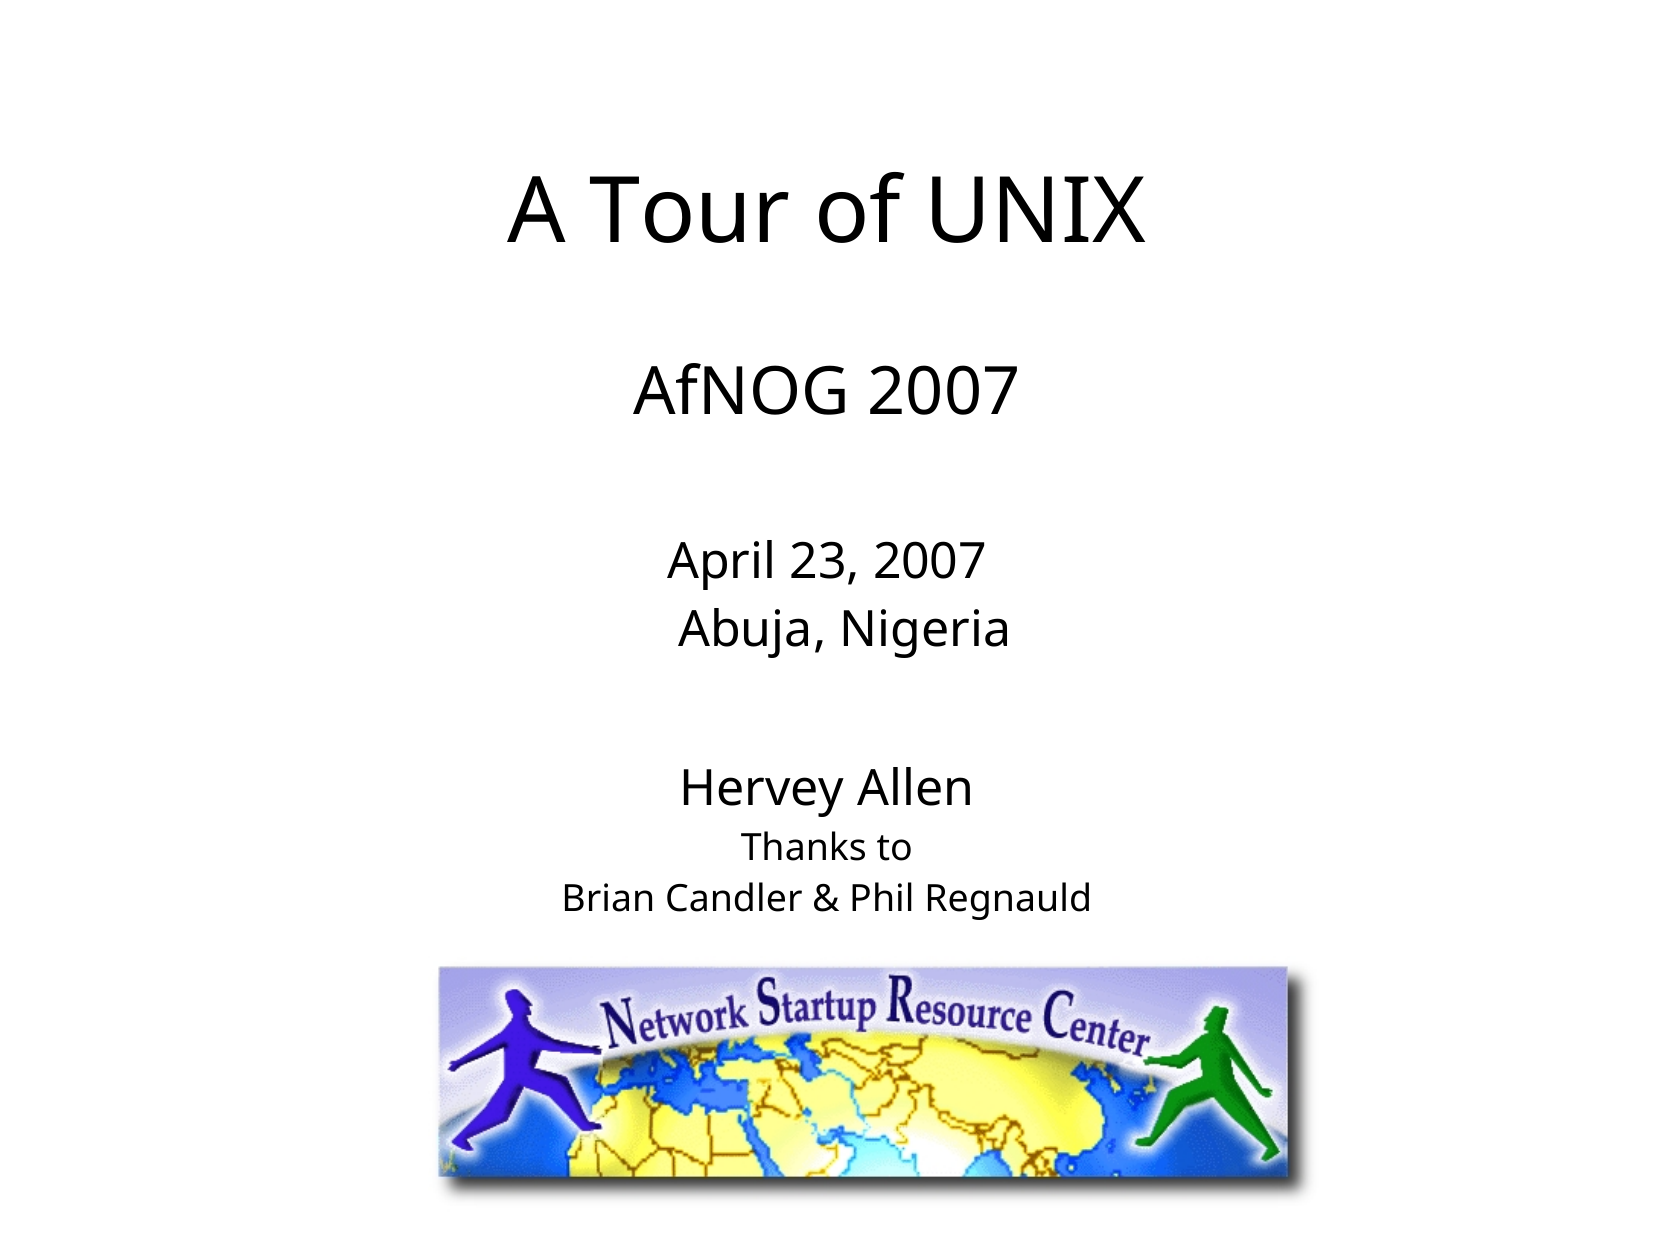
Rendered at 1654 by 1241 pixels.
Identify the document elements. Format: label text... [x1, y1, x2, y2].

title A Tour of UNIX [121, 101, 1533, 312]
picture [428, 956, 1323, 1212]
subtitle AfNOG 2007 April 23, 2007 Abuja, Nigeria Hervey Allen Thanks to Brian Candler & Phil Regnauld [103, 373, 1516, 1004]
